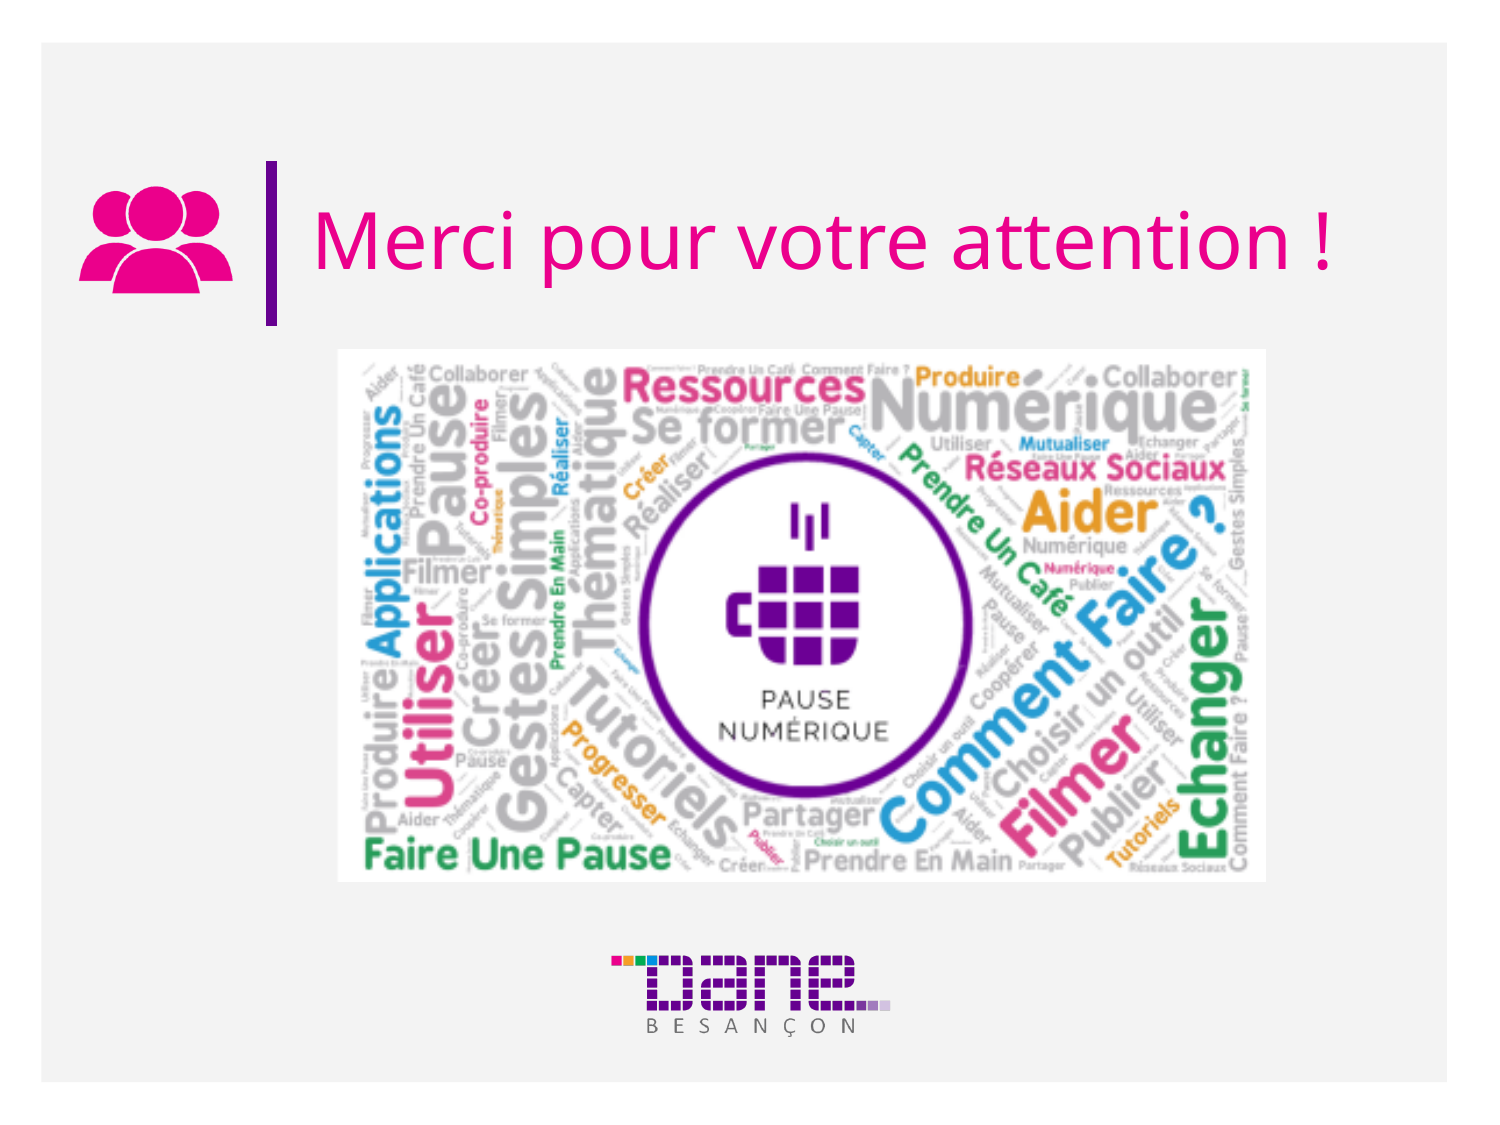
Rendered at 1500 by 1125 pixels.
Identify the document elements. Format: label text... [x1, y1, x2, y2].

picture [336, 349, 1266, 882]
picture [76, 160, 235, 319]
picture [607, 952, 893, 1039]
text_box [41, 43, 1447, 1082]
text_box Merci pour votre attention ! [297, 183, 1435, 304]
